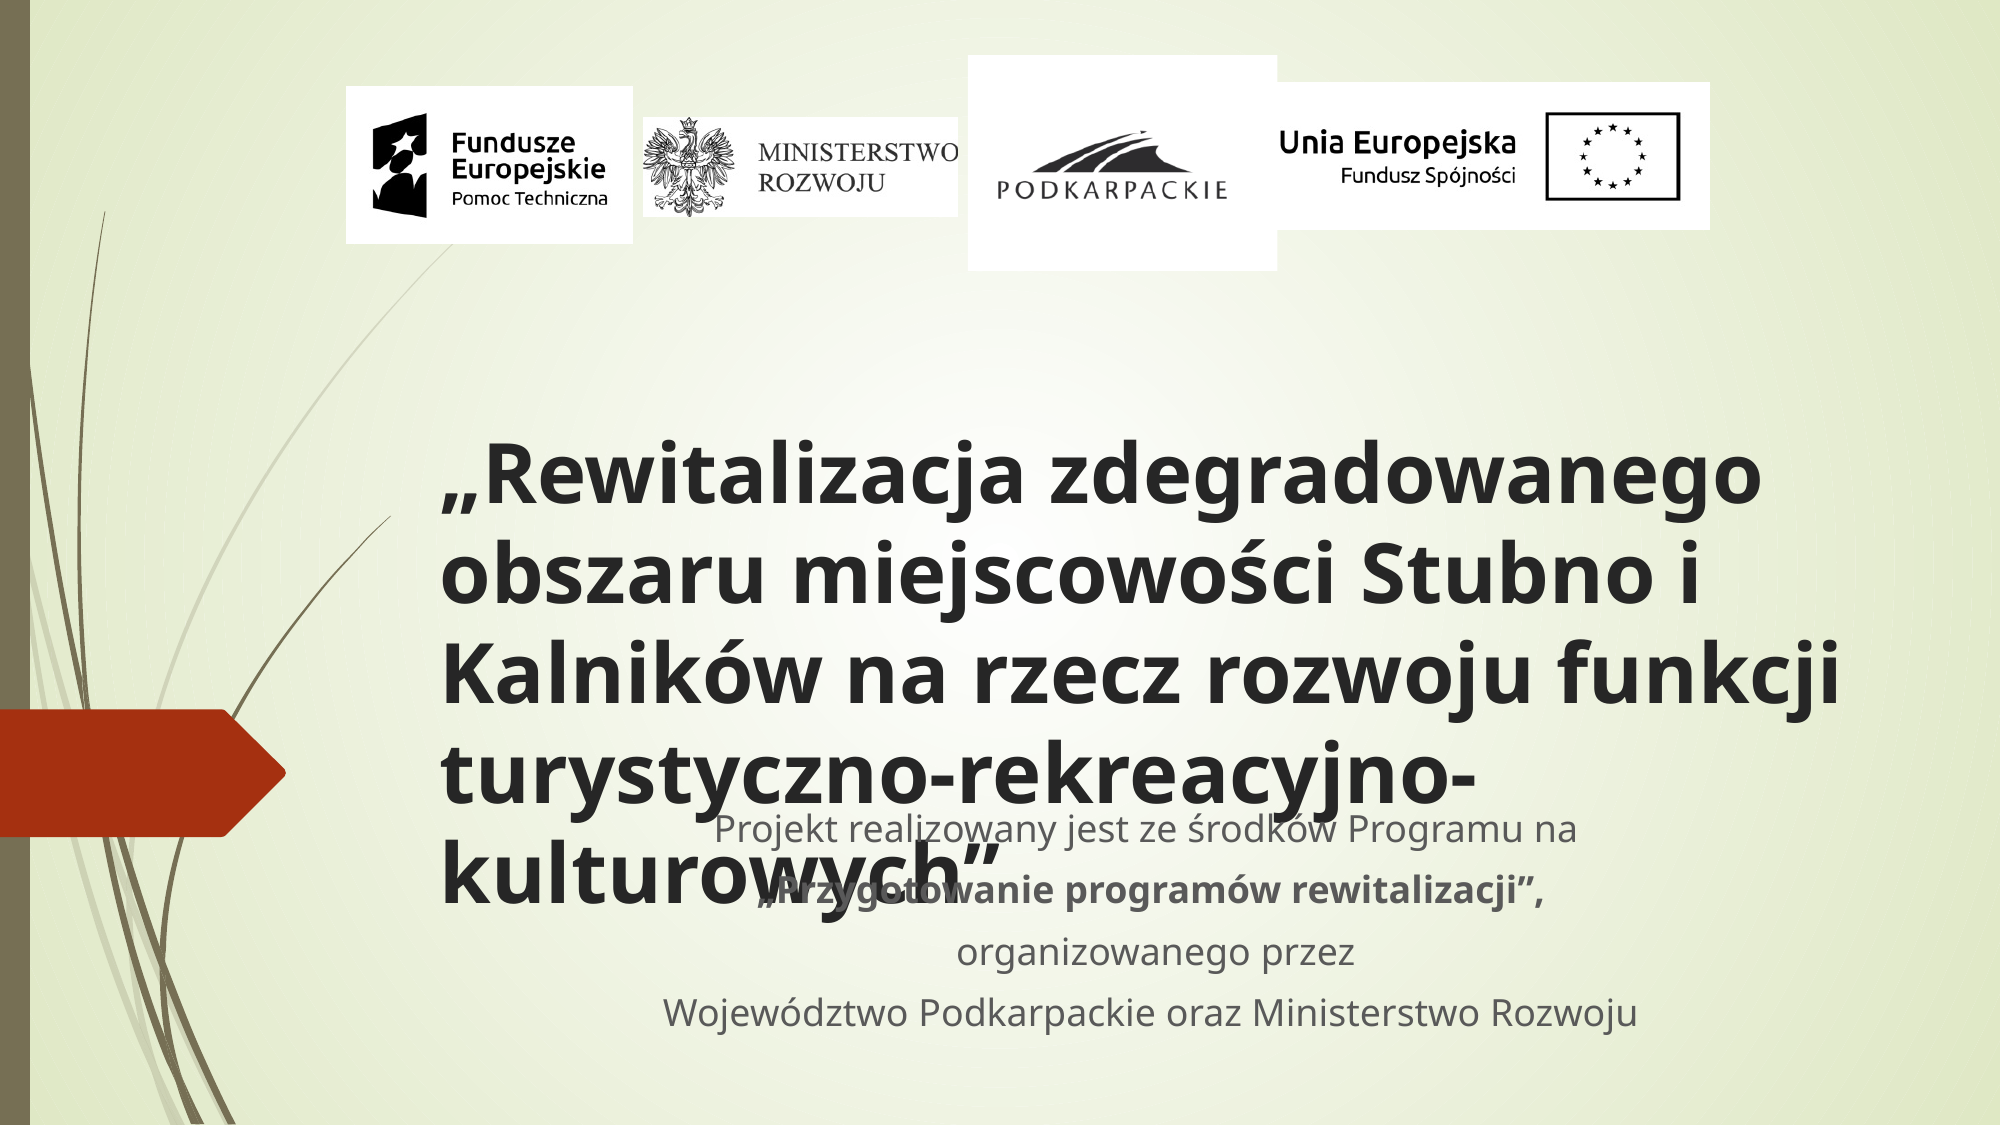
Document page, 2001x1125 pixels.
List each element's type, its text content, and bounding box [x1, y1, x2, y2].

title „Rewitalizacja zdegradowanego obszaru miejscowości Stubno i Kalników na rzecz rozwoju funkcji turystyczno-rekreacyjno-kulturowych” [424, 412, 1888, 784]
picture [346, 86, 633, 244]
picture [967, 55, 1710, 271]
subtitle Projekt realizowany jest ze środków Programu na „Przygotowanie programów rewitalizacji”, organizowanego przez Województwo Podkarpackie oraz Ministerstwo Rozwoju [424, 802, 1888, 1044]
picture [643, 117, 958, 217]
